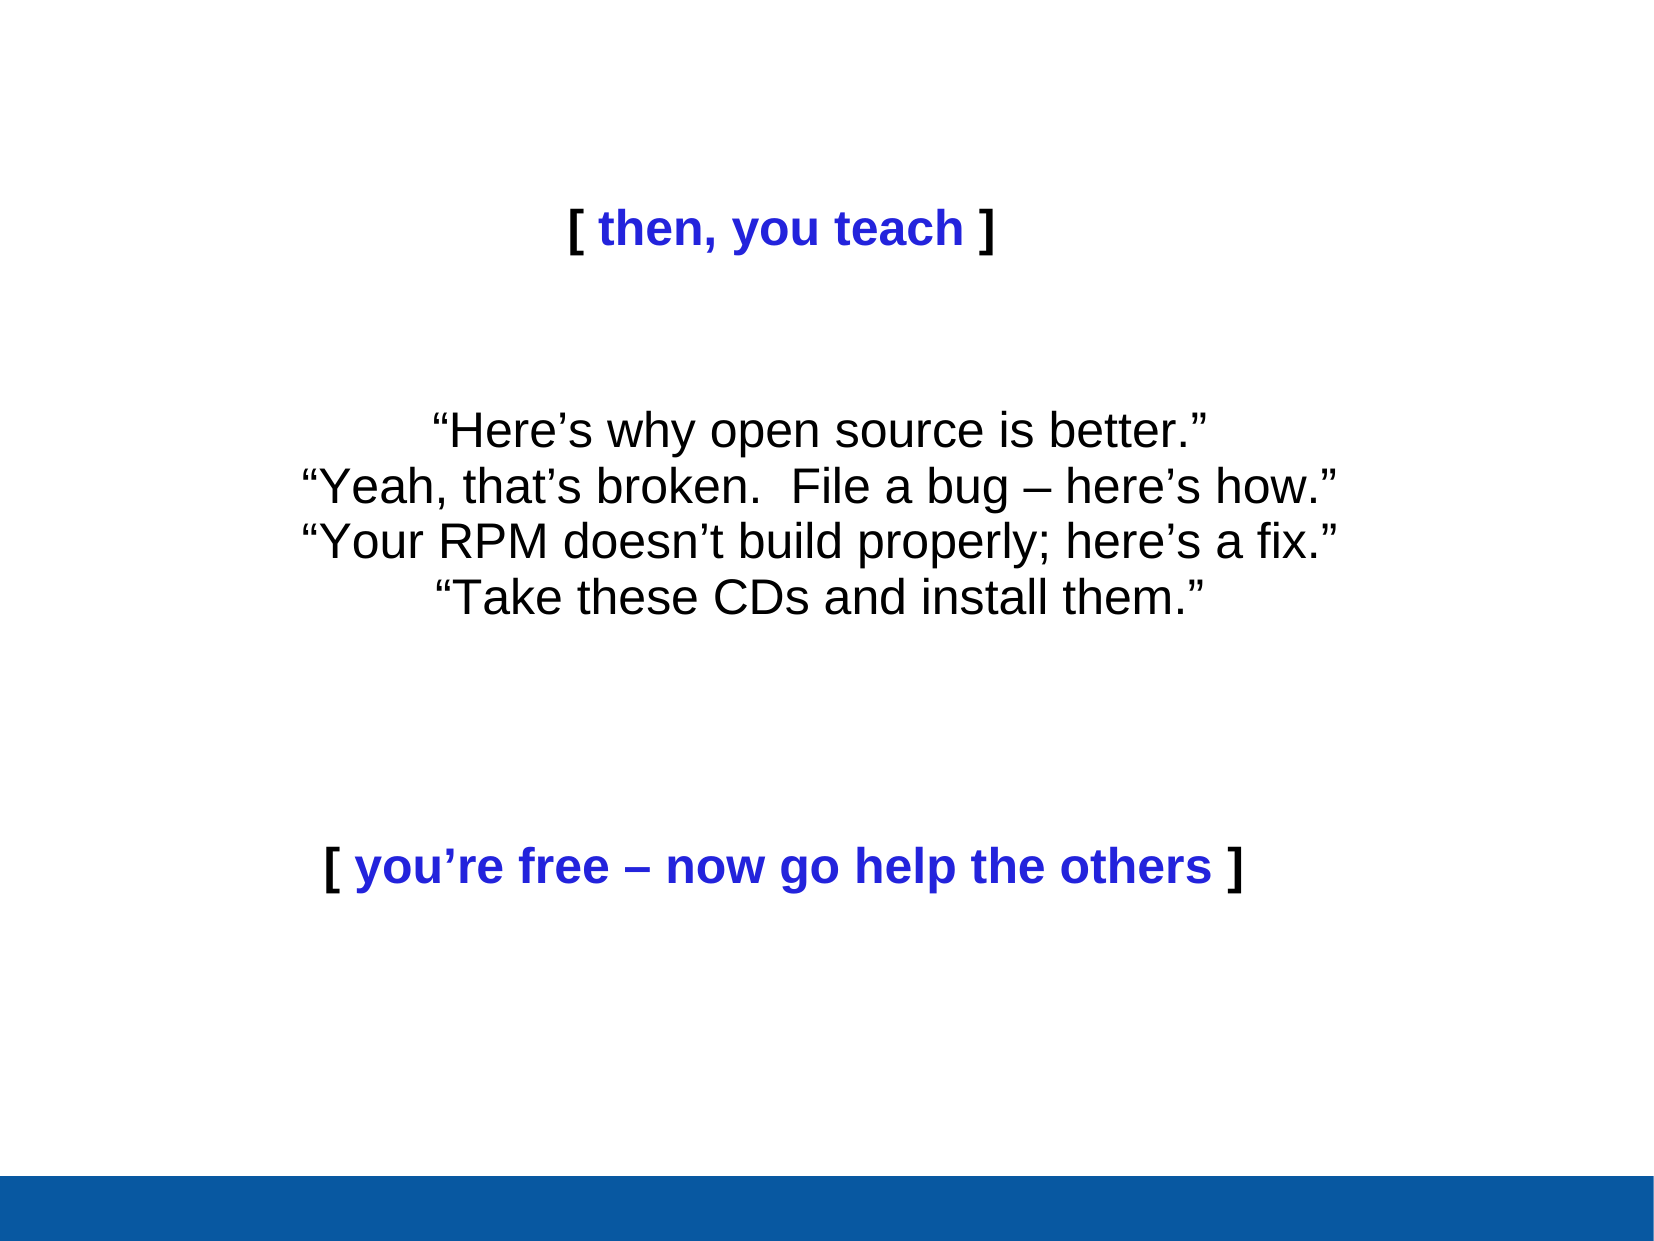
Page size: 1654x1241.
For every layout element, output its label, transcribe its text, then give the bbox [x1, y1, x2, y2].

picture [0, 1176, 1654, 1241]
text_box [ you’re free – now go help the others ] [323, 838, 1246, 895]
text_box [ then, you teach ] [567, 200, 996, 256]
text_box “Here’s why open source is better.” “Yeah, that’s broken. File a bug – here’s how.” “Your RPM doesn’t build properly; here’s a fix.” “Take these CDs and install them.” [301, 402, 1388, 770]
